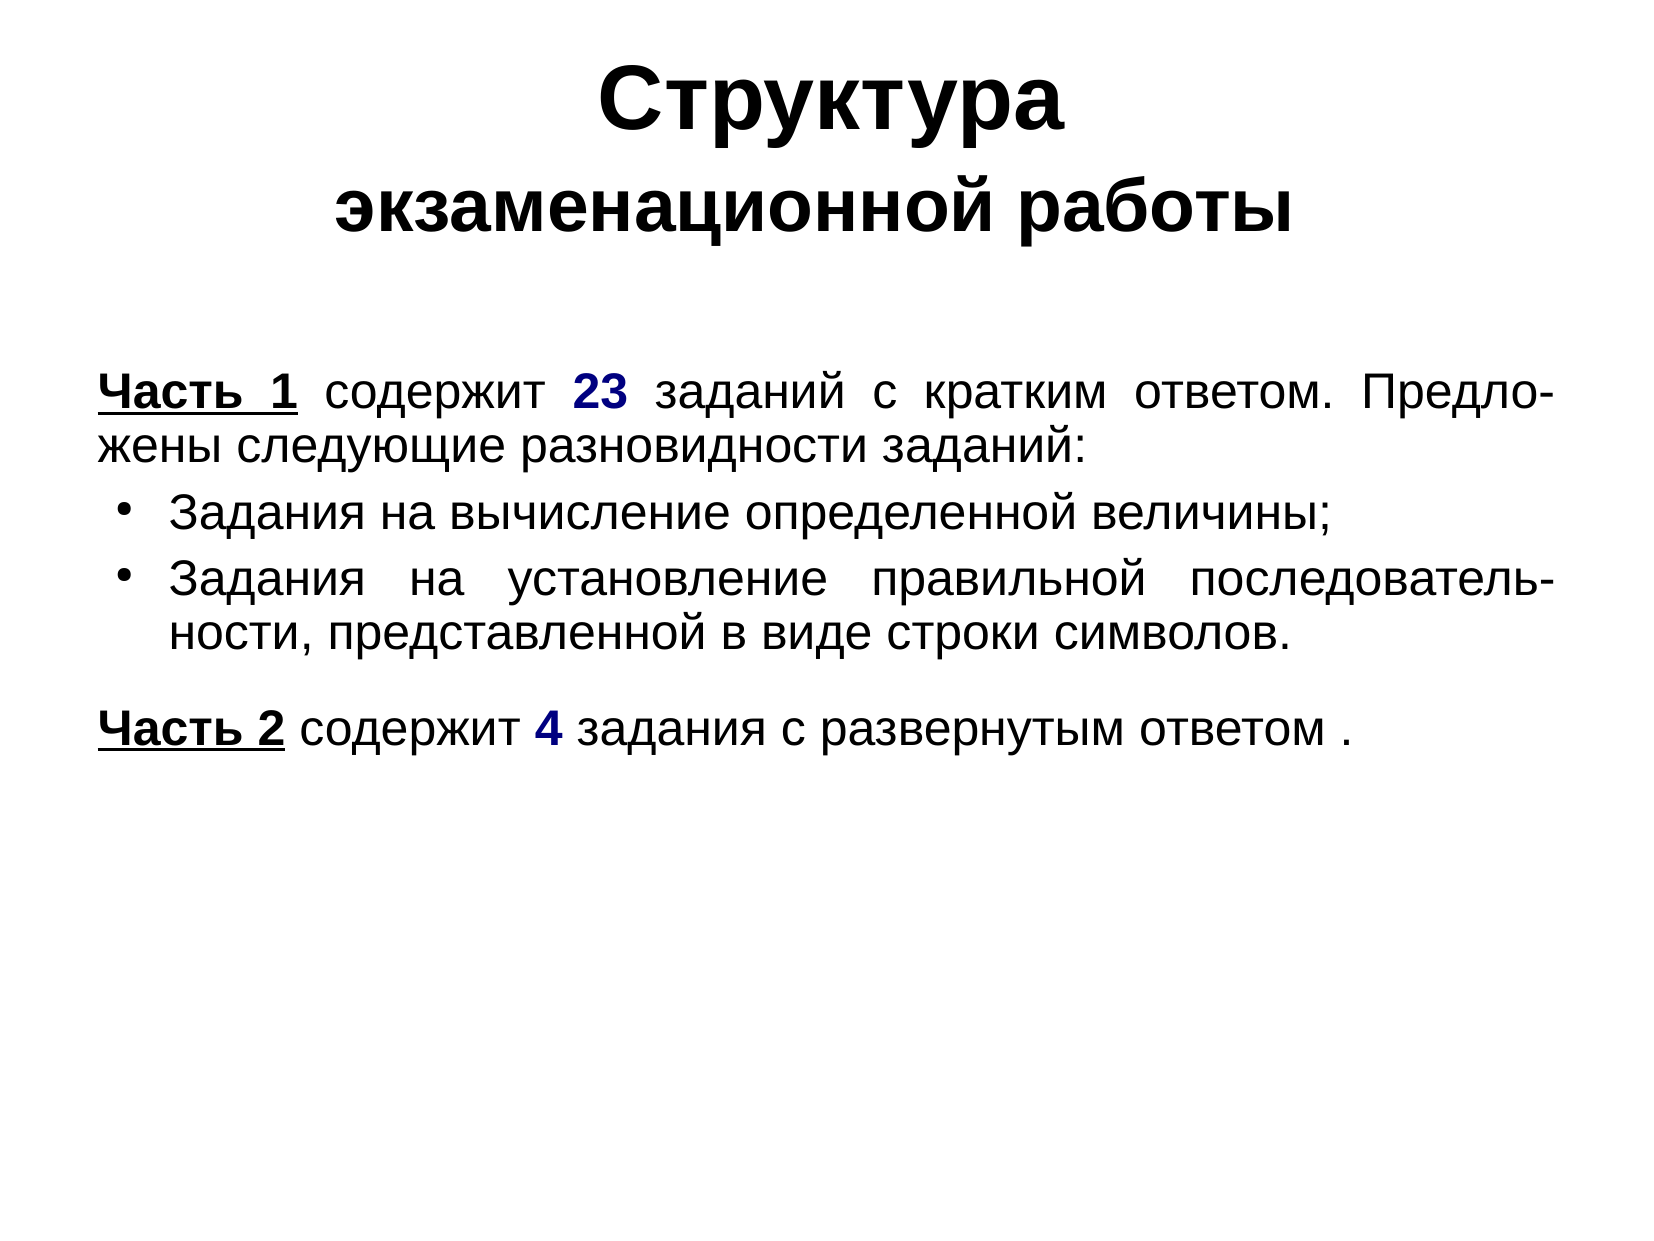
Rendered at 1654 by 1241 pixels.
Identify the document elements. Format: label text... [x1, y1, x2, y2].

text_box Часть 1 содержит 23 заданий с кратким ответом. Предло-жены следующие разновидности заданий: Задания на вычисление определенной величины; Задания на установление правильной последователь-ности, представленной в виде строки символов. Часть 2 содержит 4 задания с развернутым ответом . [82, 358, 1571, 1103]
title Структура экзаменационной работы [82, 13, 1571, 358]
